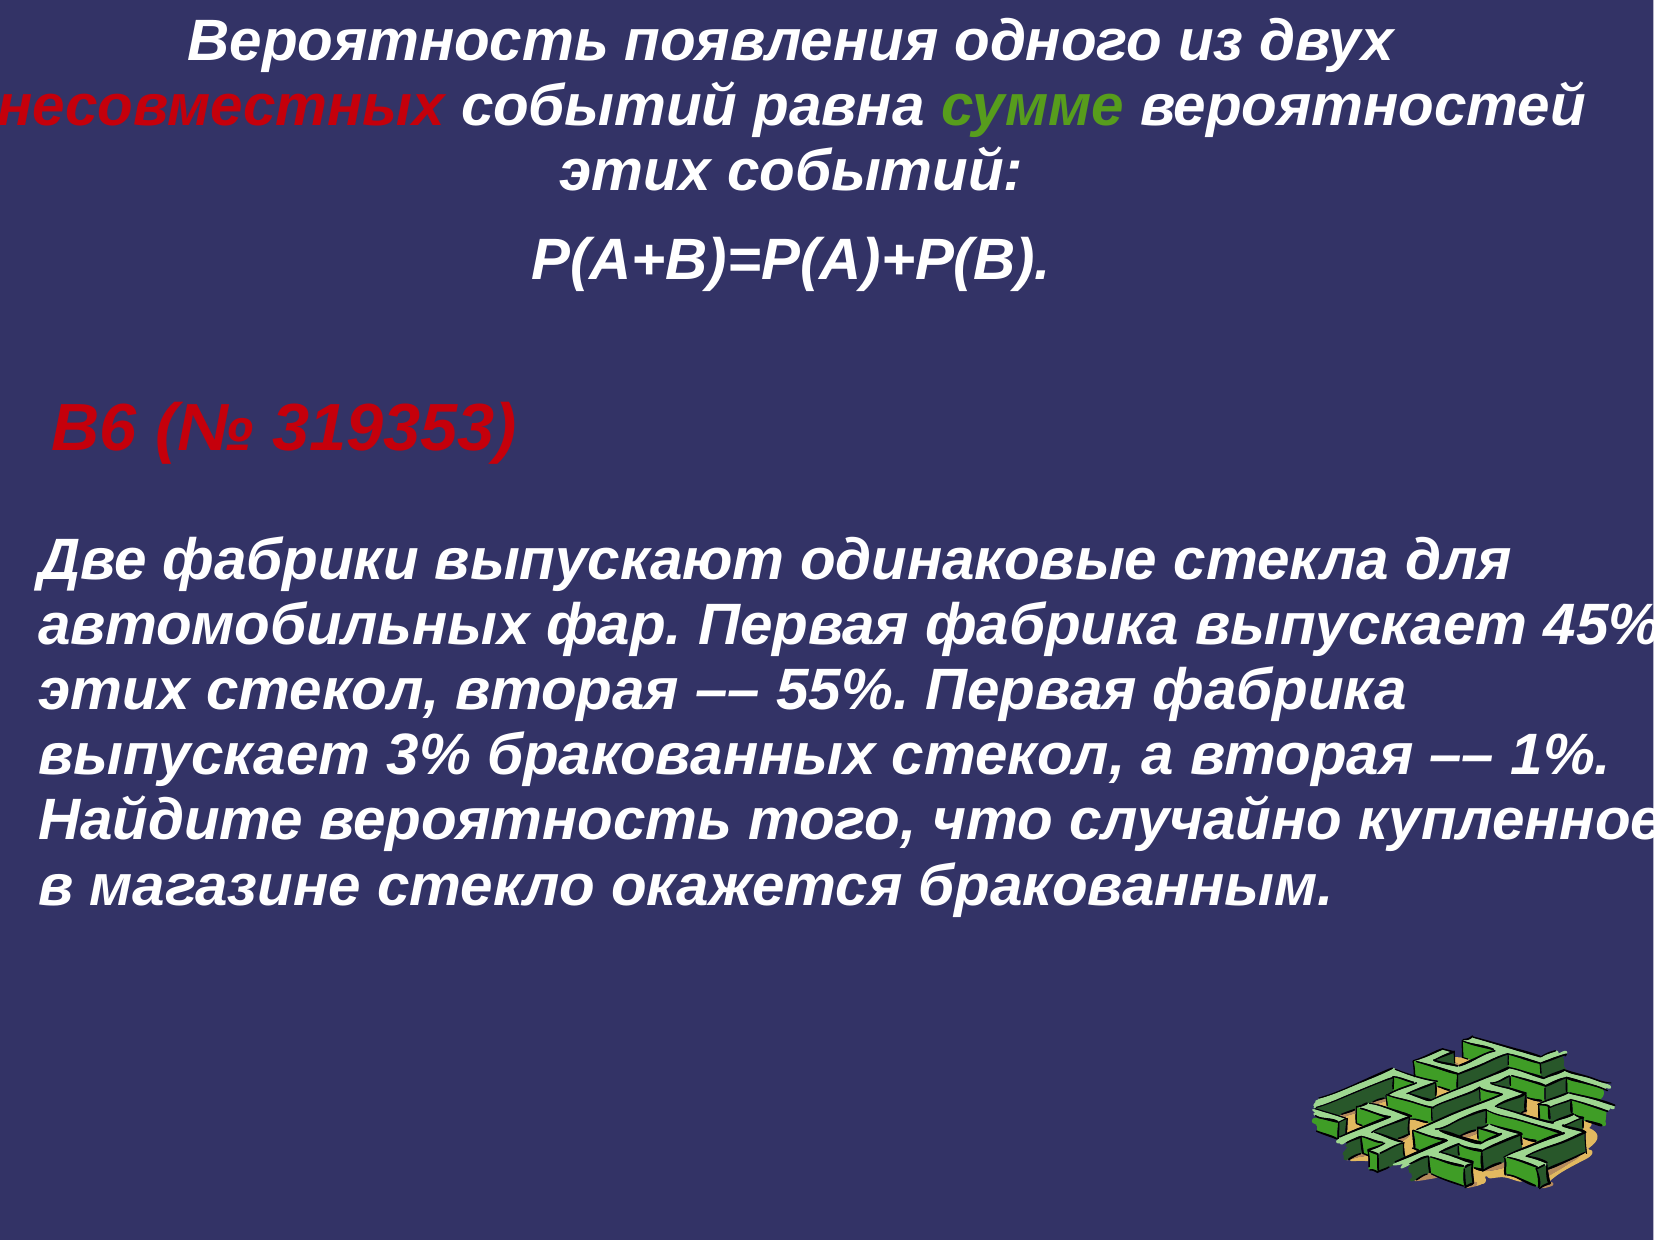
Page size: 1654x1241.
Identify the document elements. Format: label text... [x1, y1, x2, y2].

text_box Вероятность появления одного из двух несовместных событий равна сумме вероятностей этих событий: Р(А+В)=Р(А)+Р(В). [0, 0, 1619, 305]
text_box B6 (№ 319353) [36, 382, 532, 473]
text_box Две фабрики выпускают одинаковые стекла для автомобильных фар. Первая фабрика выпускает 45% этих стекол, вторая –– 55%. Первая фабрика выпускает 3% бракованных стекол, а вторая –– 1%. Найдите вероятность того, что случайно купленное в магазине стекло окажется бракованным. [23, 519, 1654, 934]
